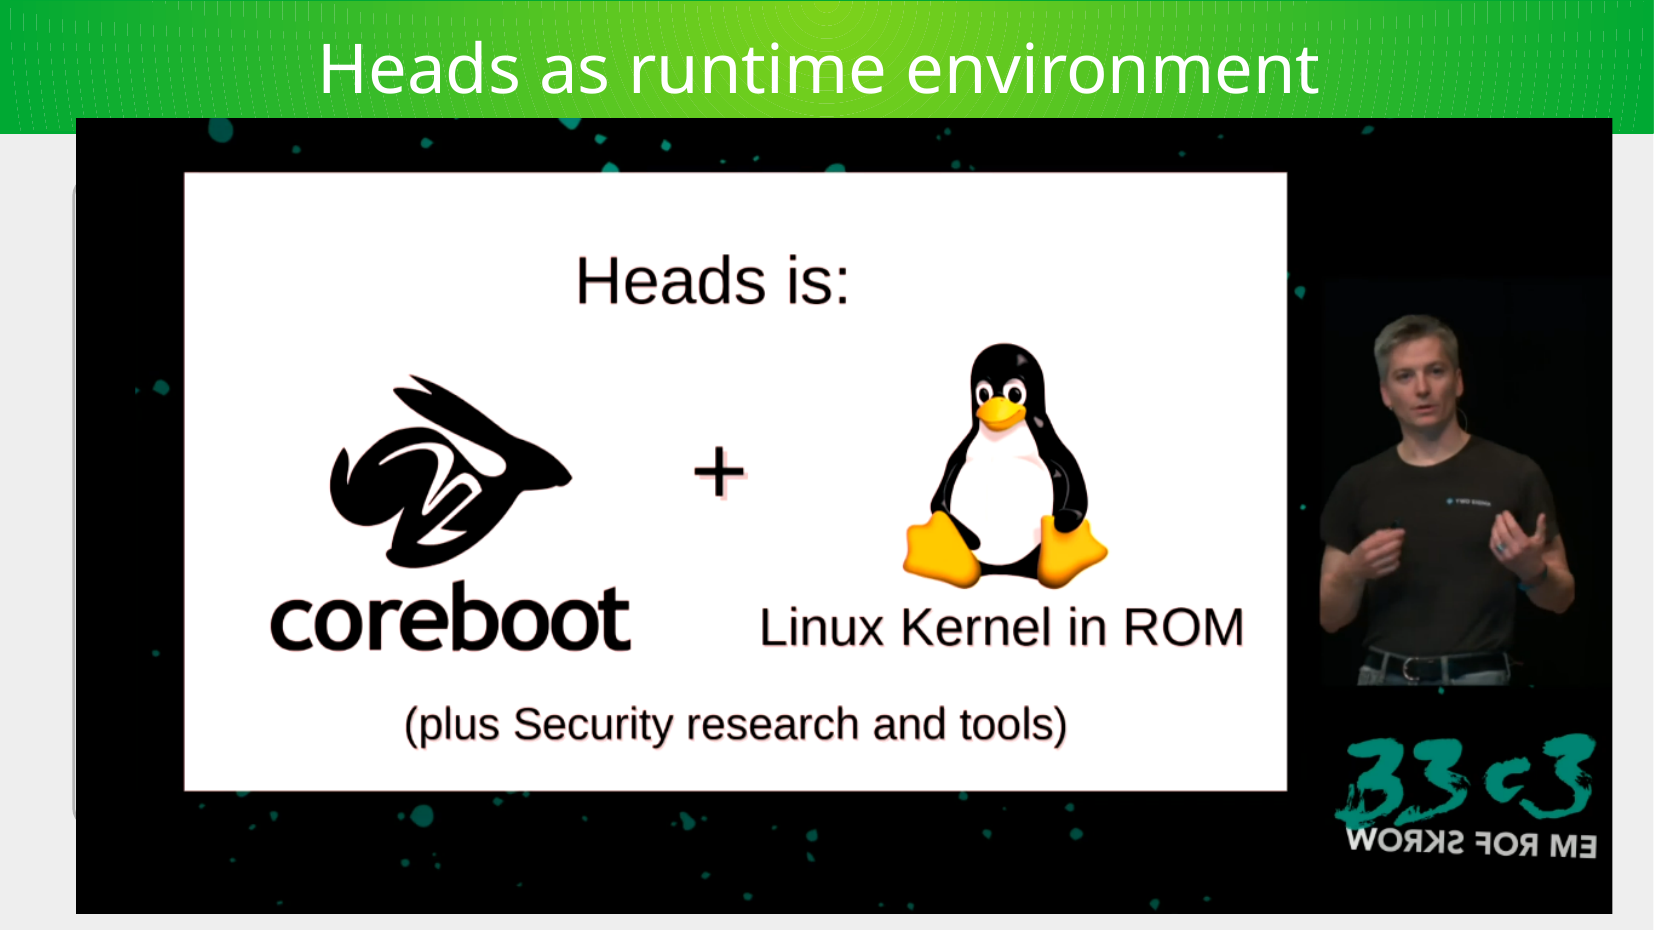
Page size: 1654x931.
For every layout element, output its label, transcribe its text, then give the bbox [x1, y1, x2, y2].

picture [76, 118, 1613, 914]
title Heads as runtime environment [73, 14, 1565, 119]
